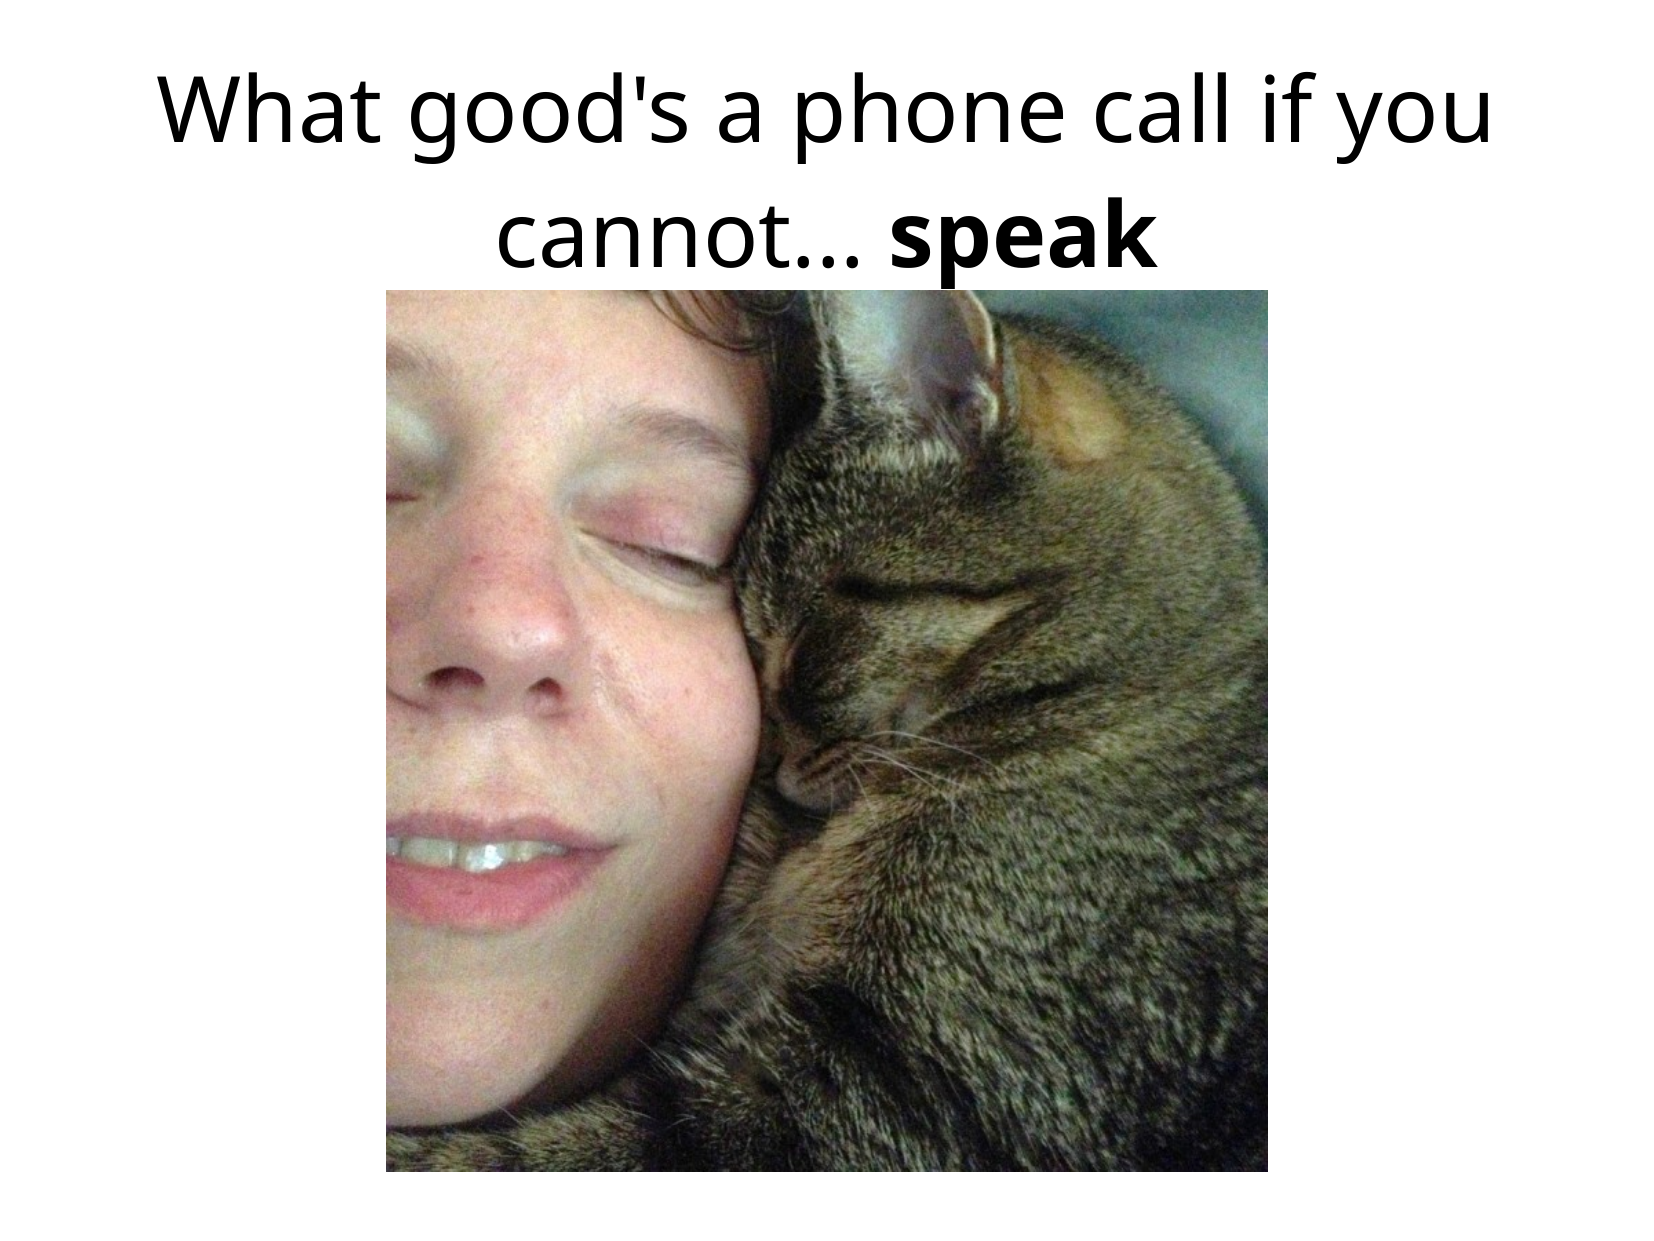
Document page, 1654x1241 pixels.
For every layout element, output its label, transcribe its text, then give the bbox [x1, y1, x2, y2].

title What good's a phone call if you cannot... speak [82, 49, 1571, 291]
picture [386, 290, 1268, 1172]
